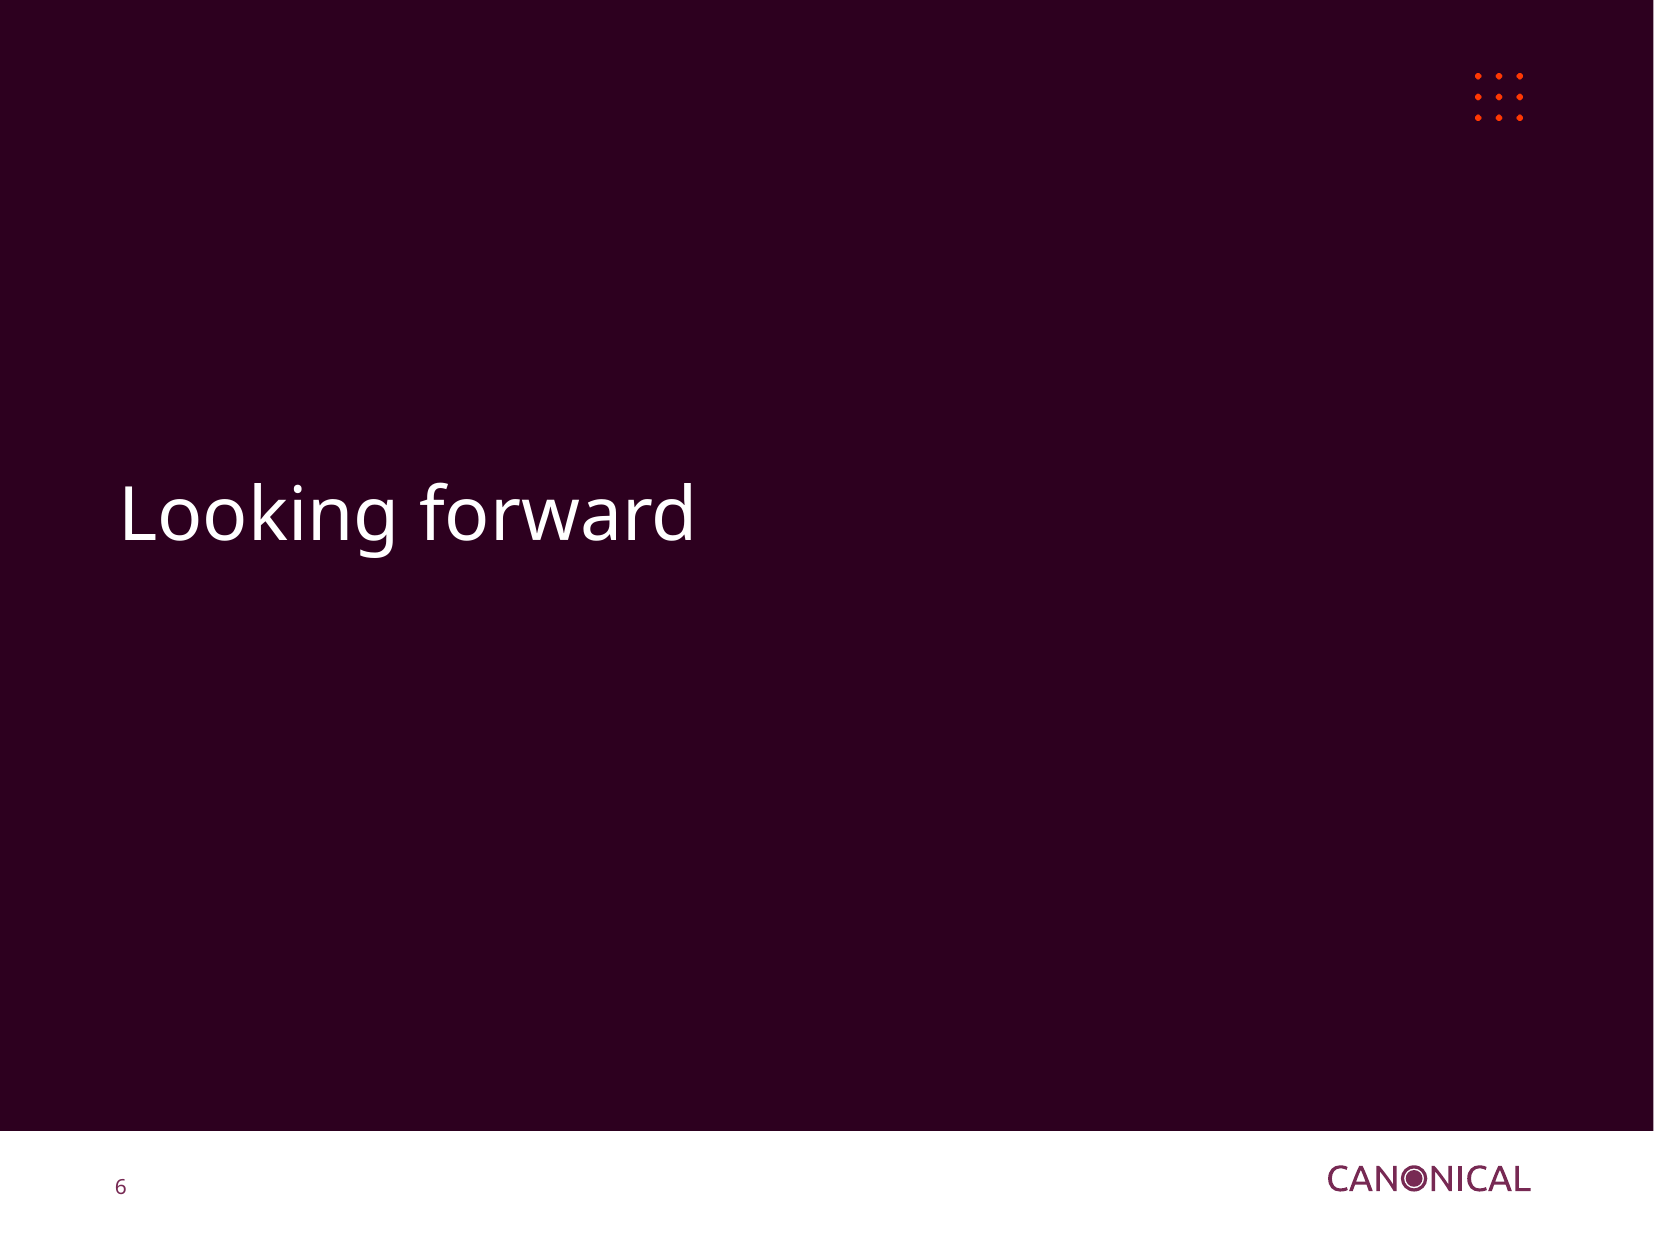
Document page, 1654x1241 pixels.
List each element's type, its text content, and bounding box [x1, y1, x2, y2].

title Looking forward [118, 338, 1508, 686]
picture [0, 0, 1654, 1131]
